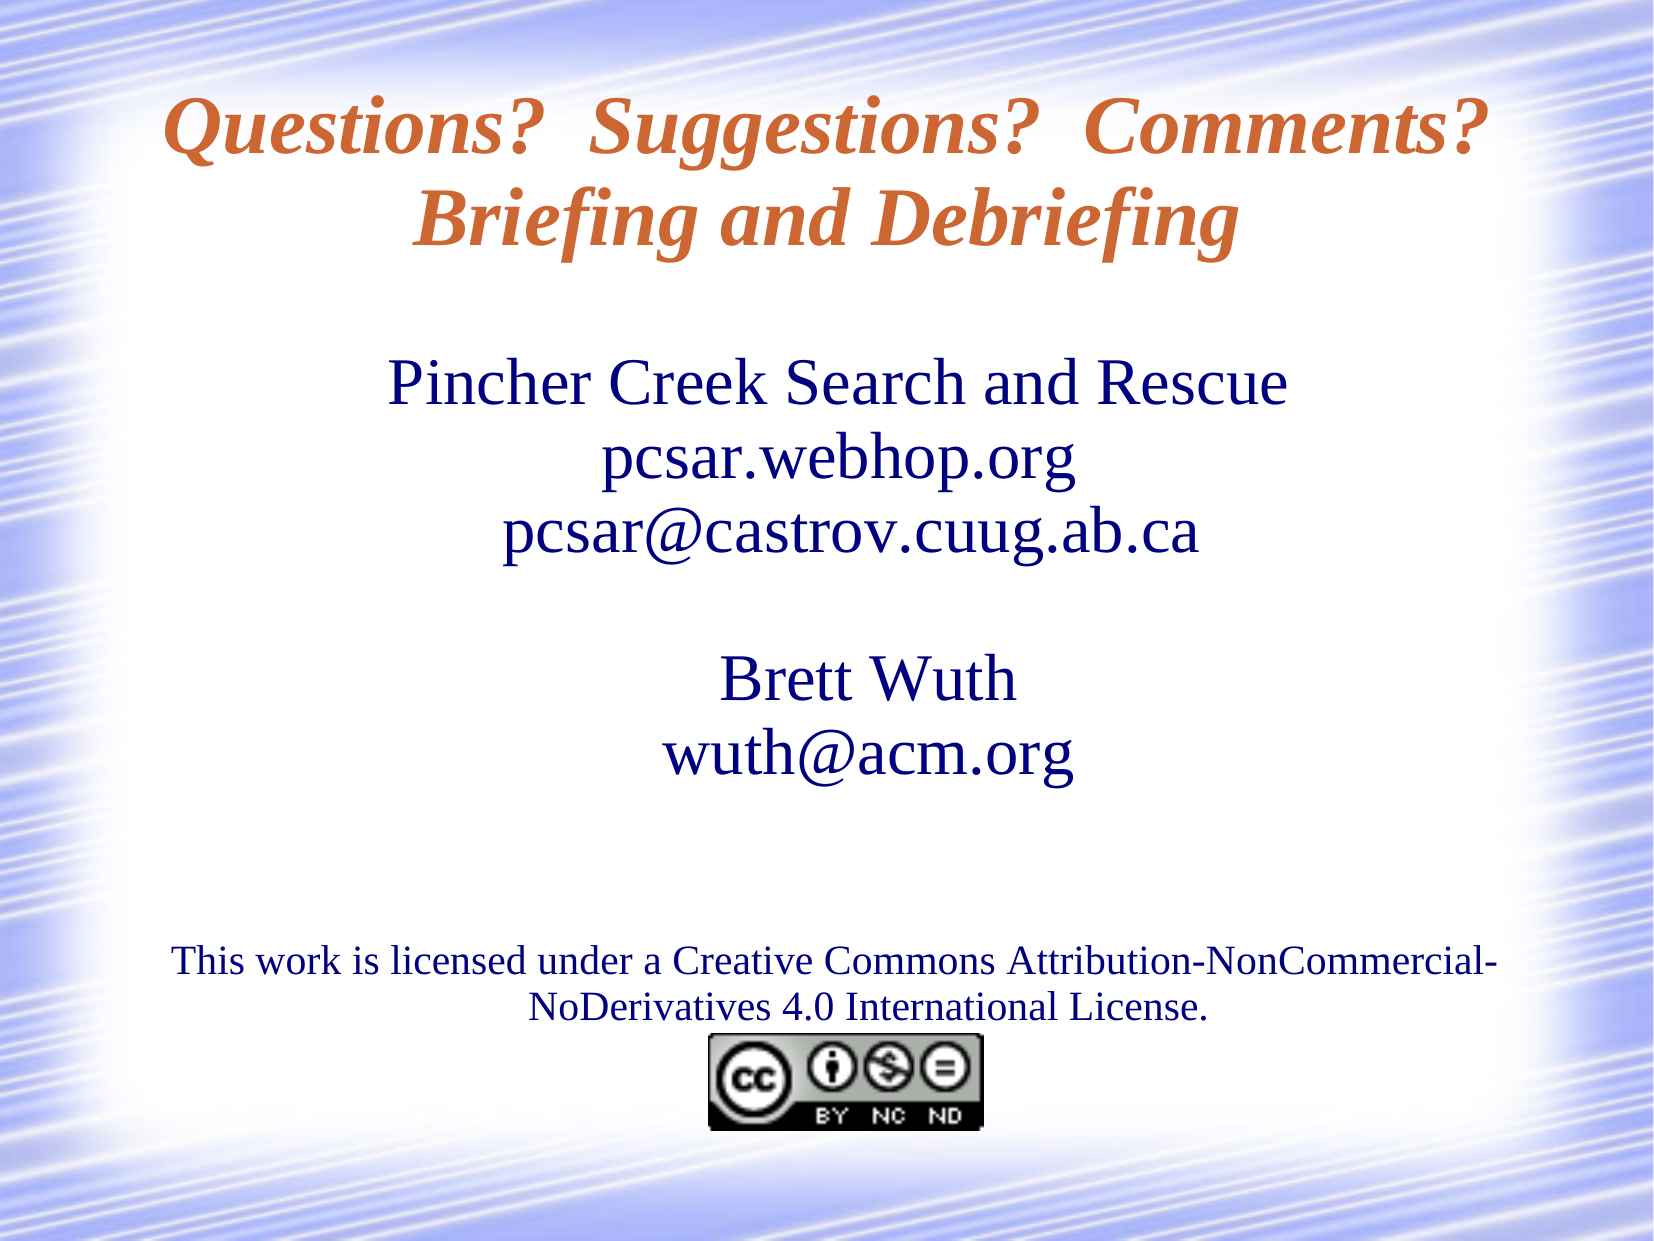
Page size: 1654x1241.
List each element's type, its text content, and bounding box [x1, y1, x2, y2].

list Pincher Creek Search and Rescue pcsar.webhop.org pcsar@castrov.cuug.ab.ca Brett Wuth wuth@acm.org This work is licensed under a Creative Commons Attribution-NonCommercial-NoDerivatives 4.0 International License. [121, 344, 1534, 1160]
picture [0, 0, 1654, 1241]
title Questions? Suggestions? Comments? Briefing and Debriefing [121, 32, 1534, 310]
